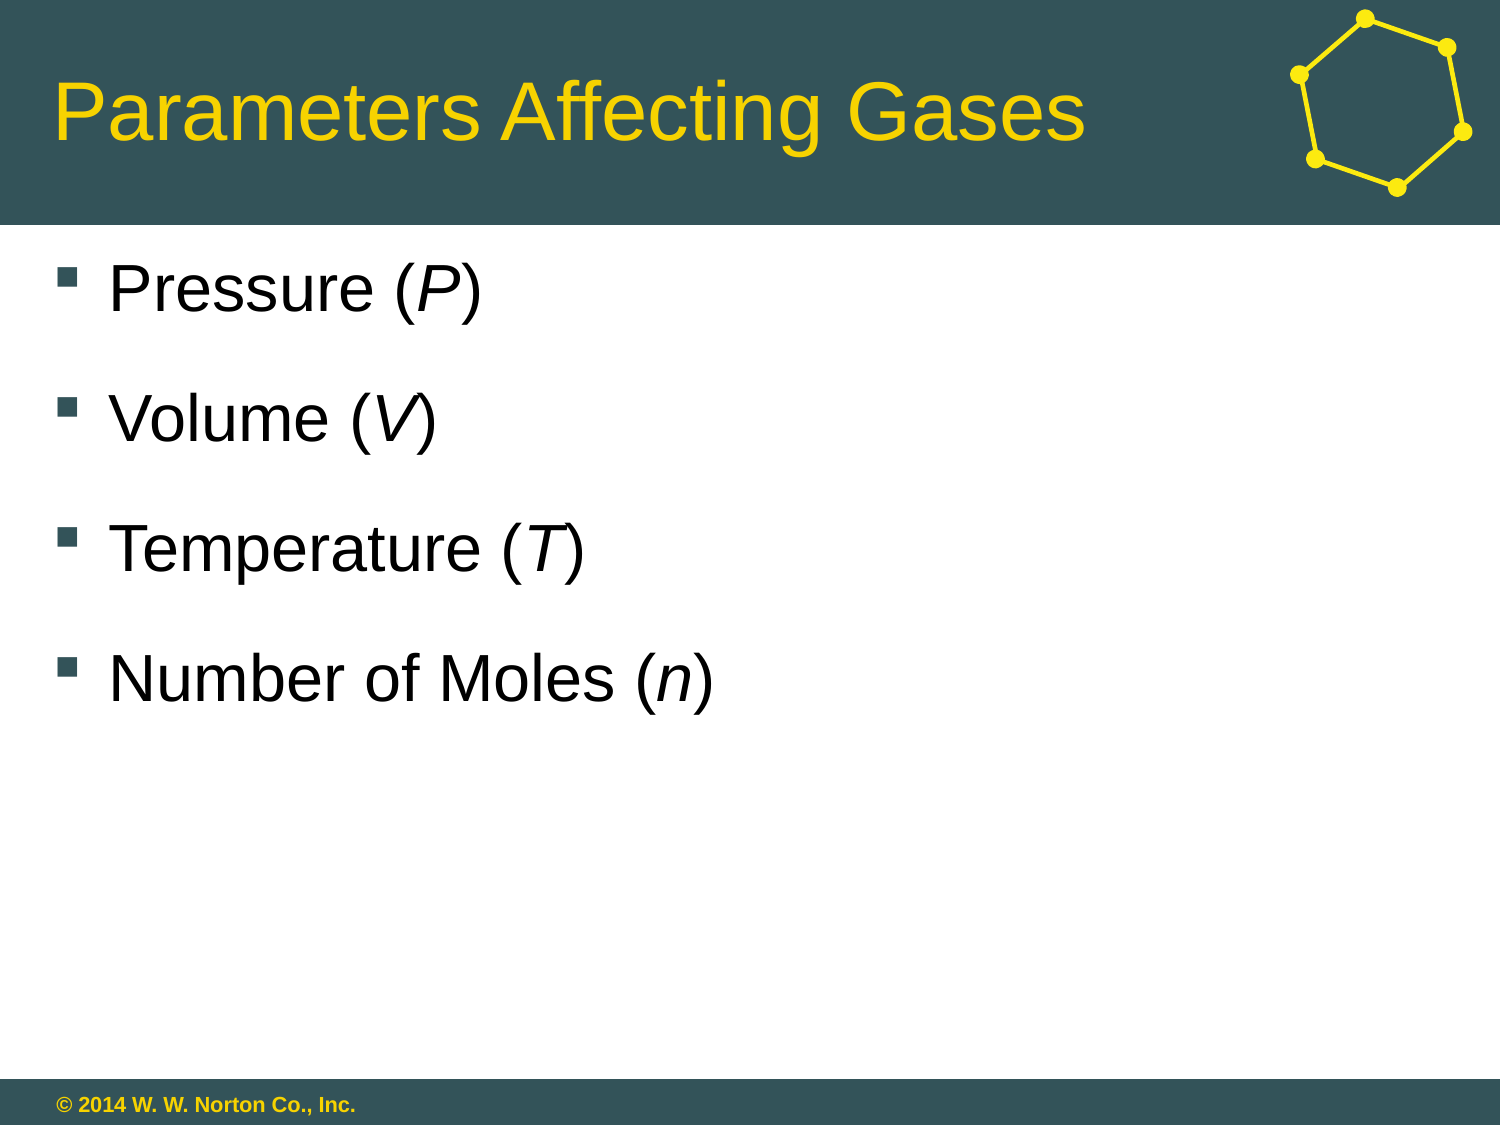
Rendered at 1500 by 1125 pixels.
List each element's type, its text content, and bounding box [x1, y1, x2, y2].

title Parameters Affecting Gases [37, 19, 1118, 195]
list Pressure (P) Volume (V) Temperature (T) Number of Moles (n) [37, 237, 1463, 1121]
